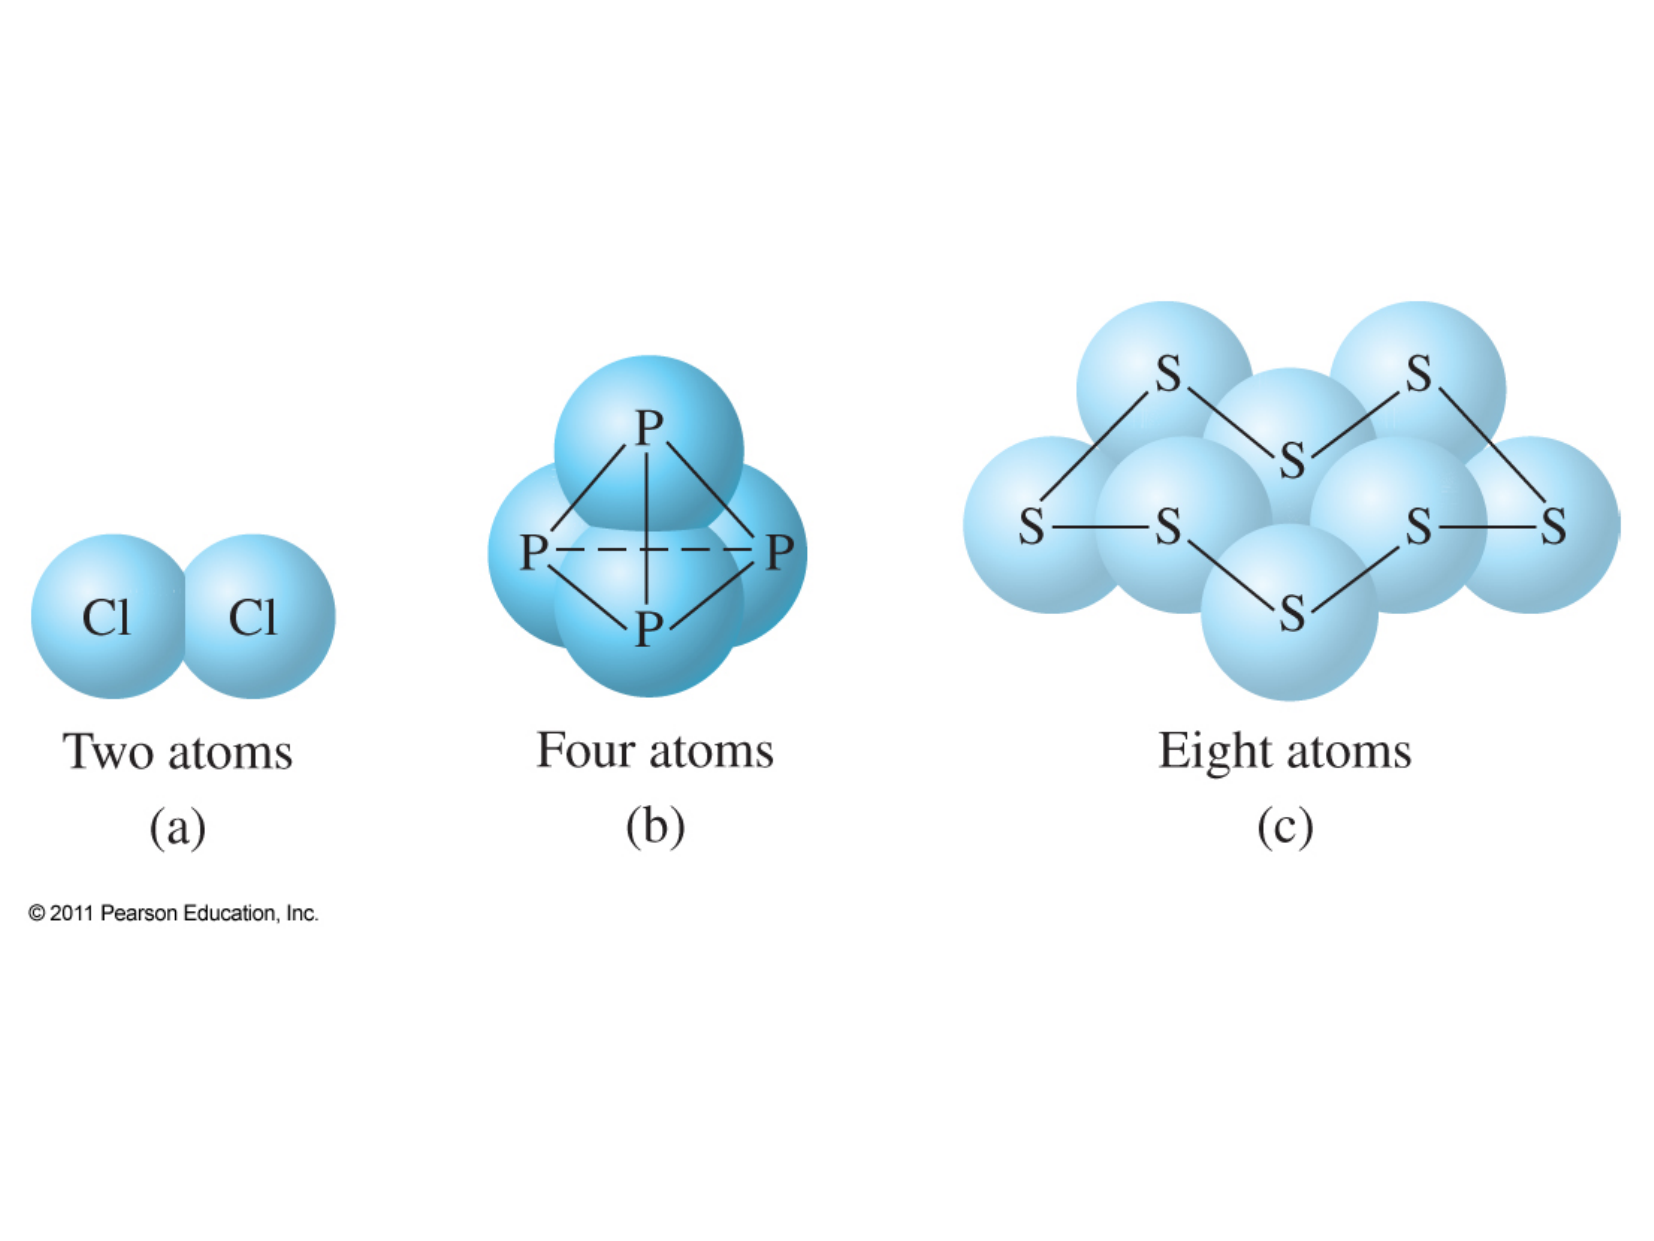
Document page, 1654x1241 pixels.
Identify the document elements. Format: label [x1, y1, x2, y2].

picture [0, 270, 1654, 970]
